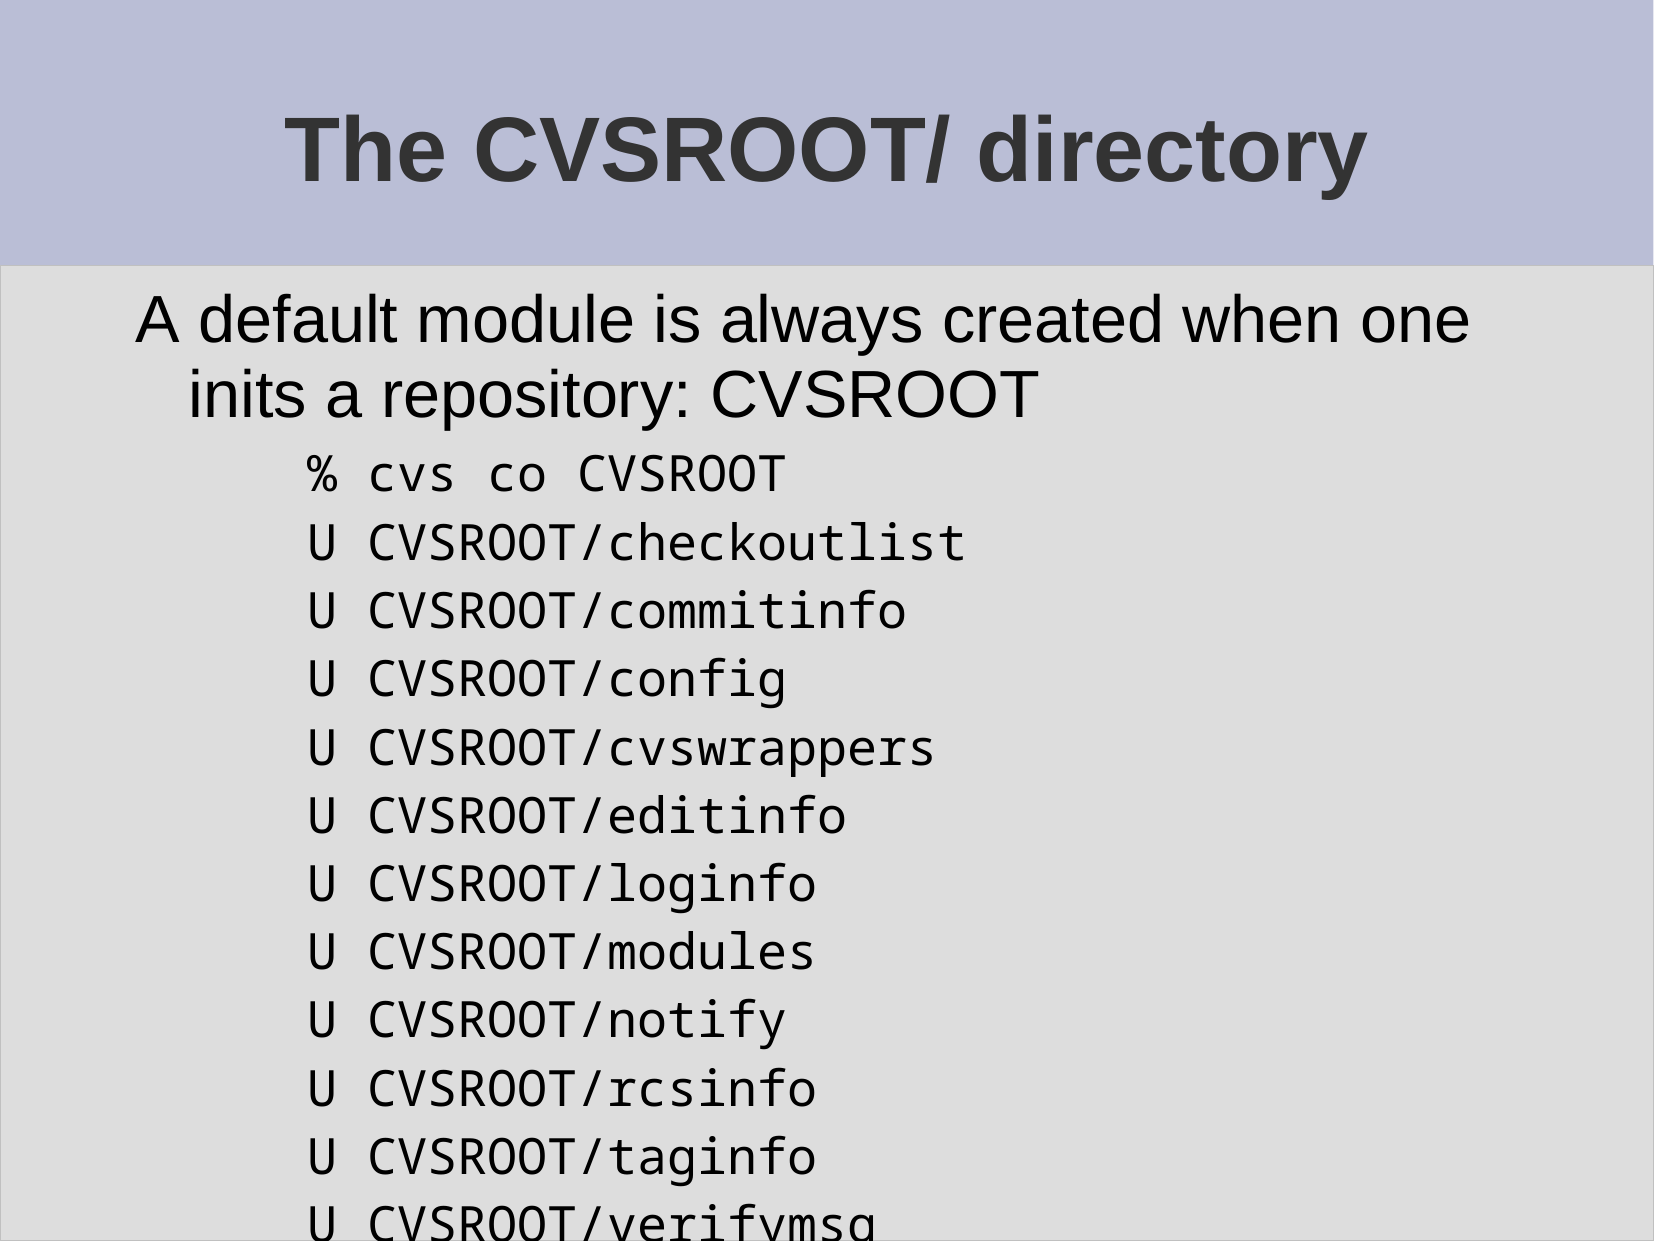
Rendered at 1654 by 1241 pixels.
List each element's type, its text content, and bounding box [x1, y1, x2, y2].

list A default module is always created when one inits a repository: CVSROOT % cvs co CVSROOT U CVSROOT/checkoutlist U CVSROOT/commitinfo U CVSROOT/config U CVSROOT/cvswrappers U CVSROOT/editinfo U CVSROOT/loginfo U CVSROOT/modules U CVSROOT/notify U CVSROOT/rcsinfo U CVSROOT/taginfo U CVSROOT/verifymsg [118, 281, 1558, 1092]
title The CVSROOT/ directory [121, 46, 1534, 254]
